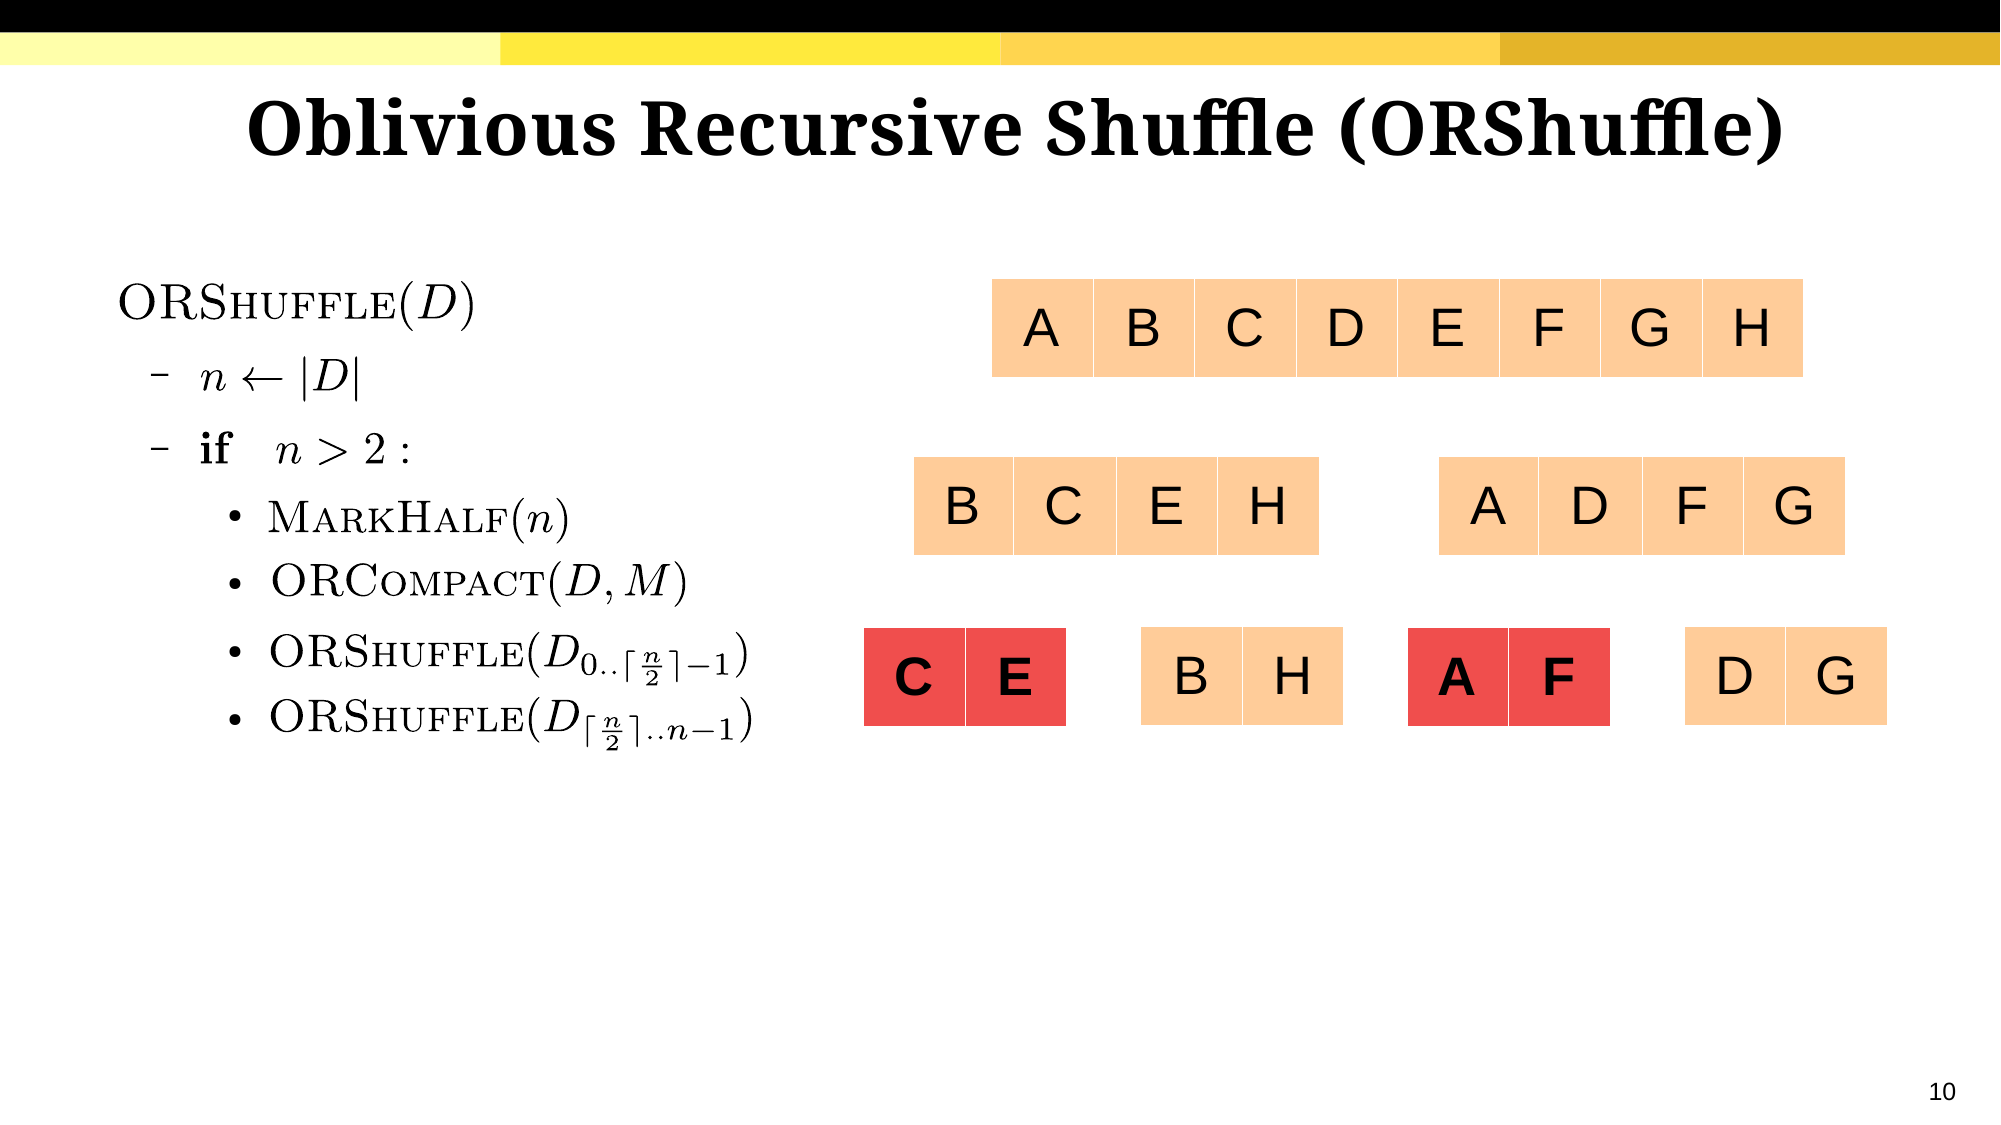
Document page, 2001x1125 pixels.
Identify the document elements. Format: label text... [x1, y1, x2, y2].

text_box [269, 696, 752, 751]
text_box [201, 356, 358, 402]
text_box [269, 631, 747, 686]
text_box [118, 281, 473, 331]
list [47, 259, 1946, 1067]
text_box [271, 561, 686, 607]
text_box [268, 497, 568, 544]
text_box 10 [1913, 1069, 1972, 1113]
title Oblivious Recursive Shuffle (ORShuffle) [48, 59, 1985, 207]
text_box [200, 431, 408, 466]
